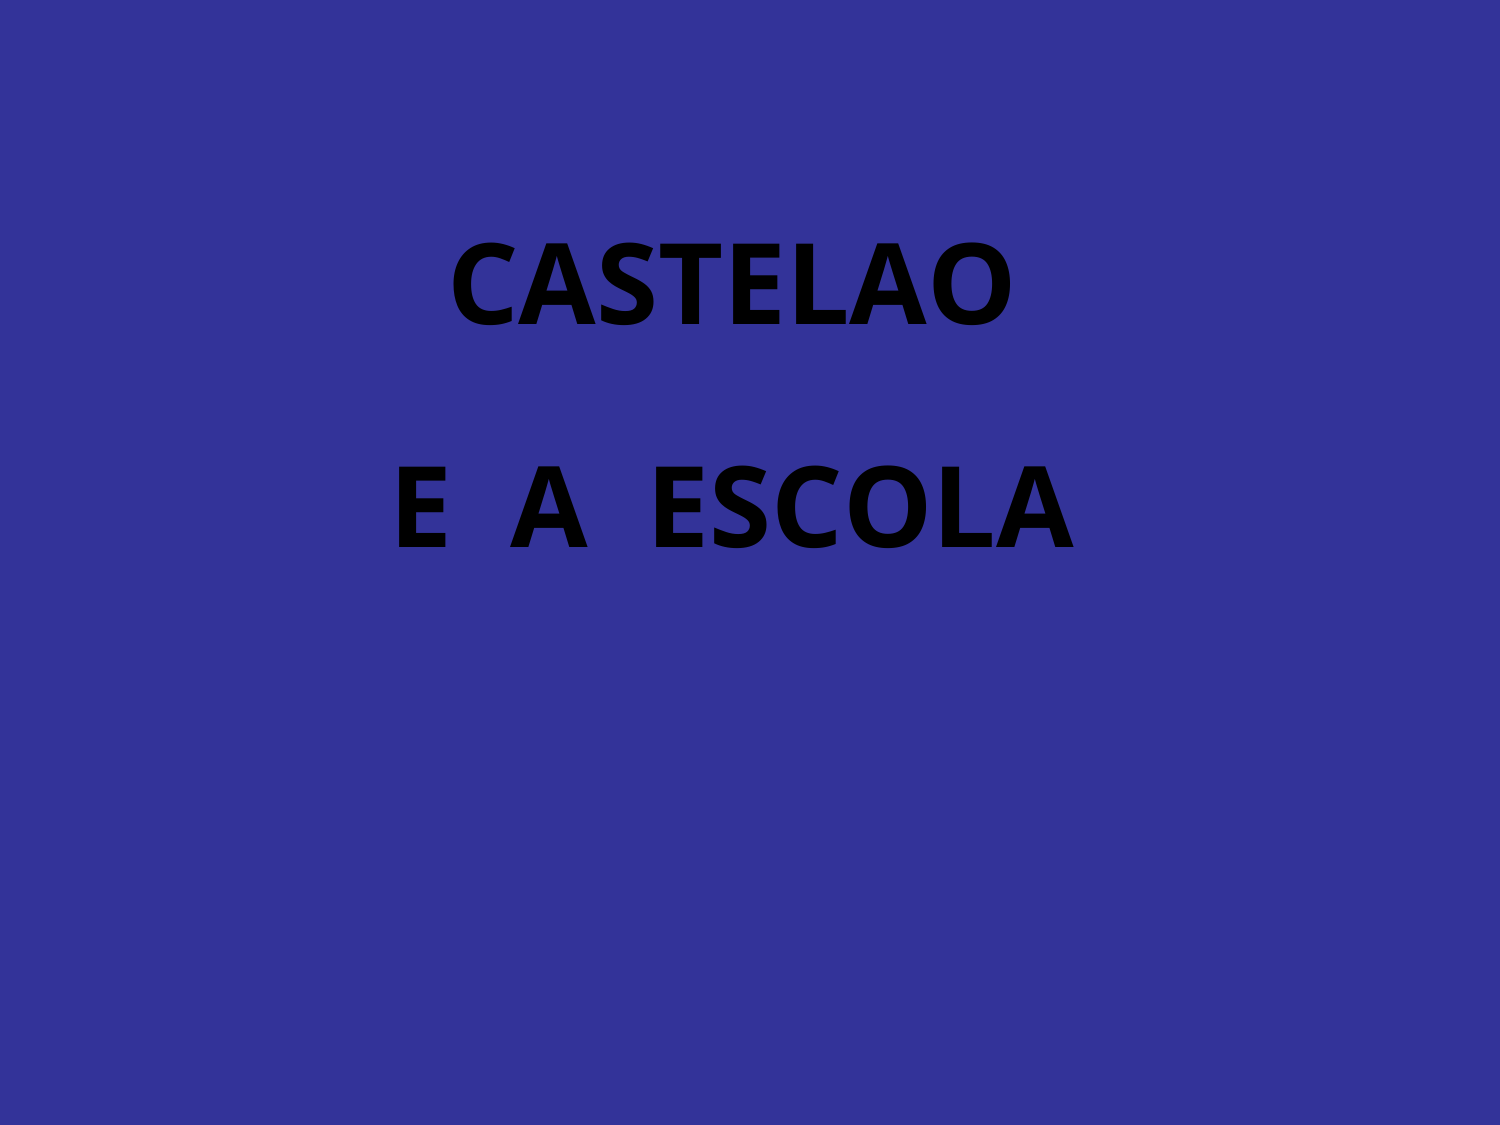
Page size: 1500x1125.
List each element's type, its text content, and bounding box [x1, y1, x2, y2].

text_box CASTELAO E A ESCOLA [112, 196, 1353, 589]
